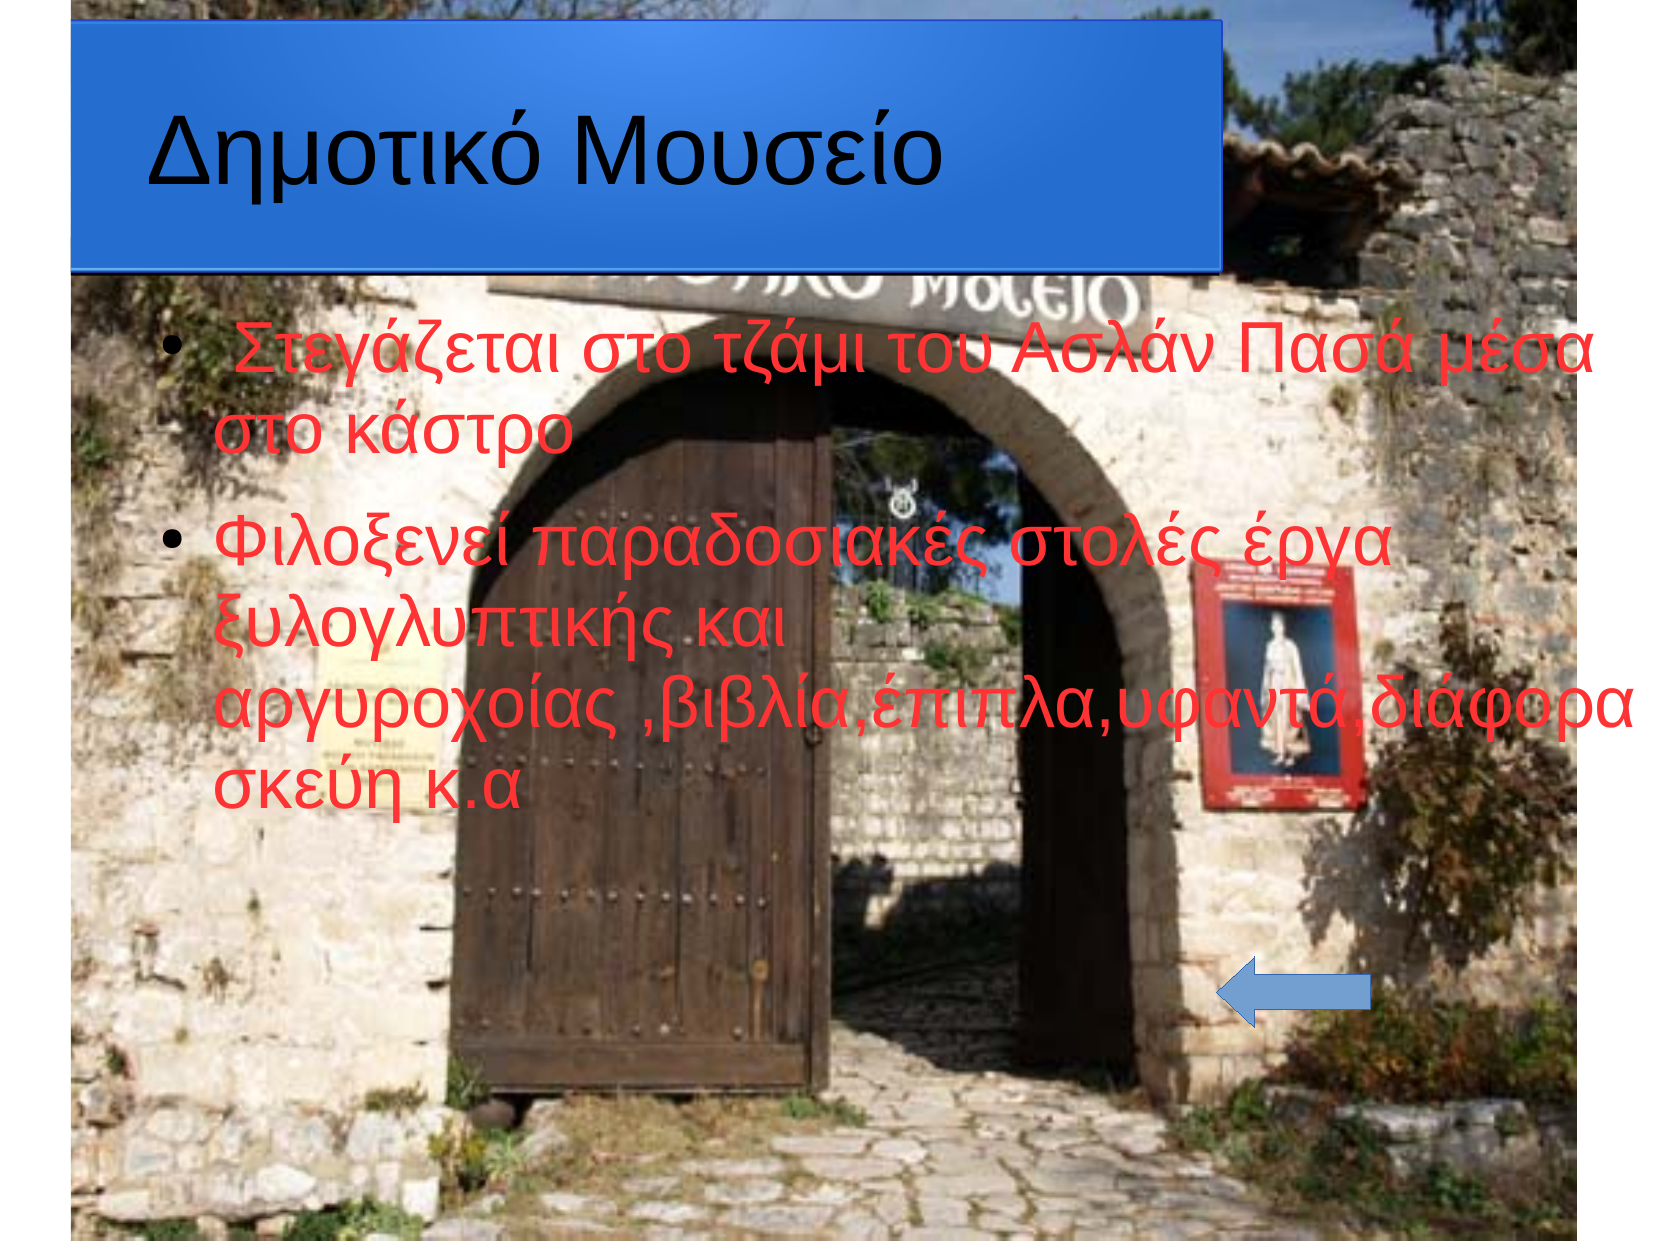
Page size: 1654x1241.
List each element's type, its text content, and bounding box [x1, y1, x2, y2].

list Στεγάζεται στο τζάμι του Ασλάν Πασά μέσα στο κάστρο Φιλοξενεί παραδοσιακές στολές έργα ξυλογλυπτικής και αργυροχοίας ,βιβλία,έπιπλα,υφαντά,διάφορα σκεύη κ.α [141, 307, 1654, 1099]
picture [70, 0, 1577, 1241]
title Δημοτικό Μουσείο [146, 47, 1195, 253]
text_box [1216, 956, 1371, 1028]
